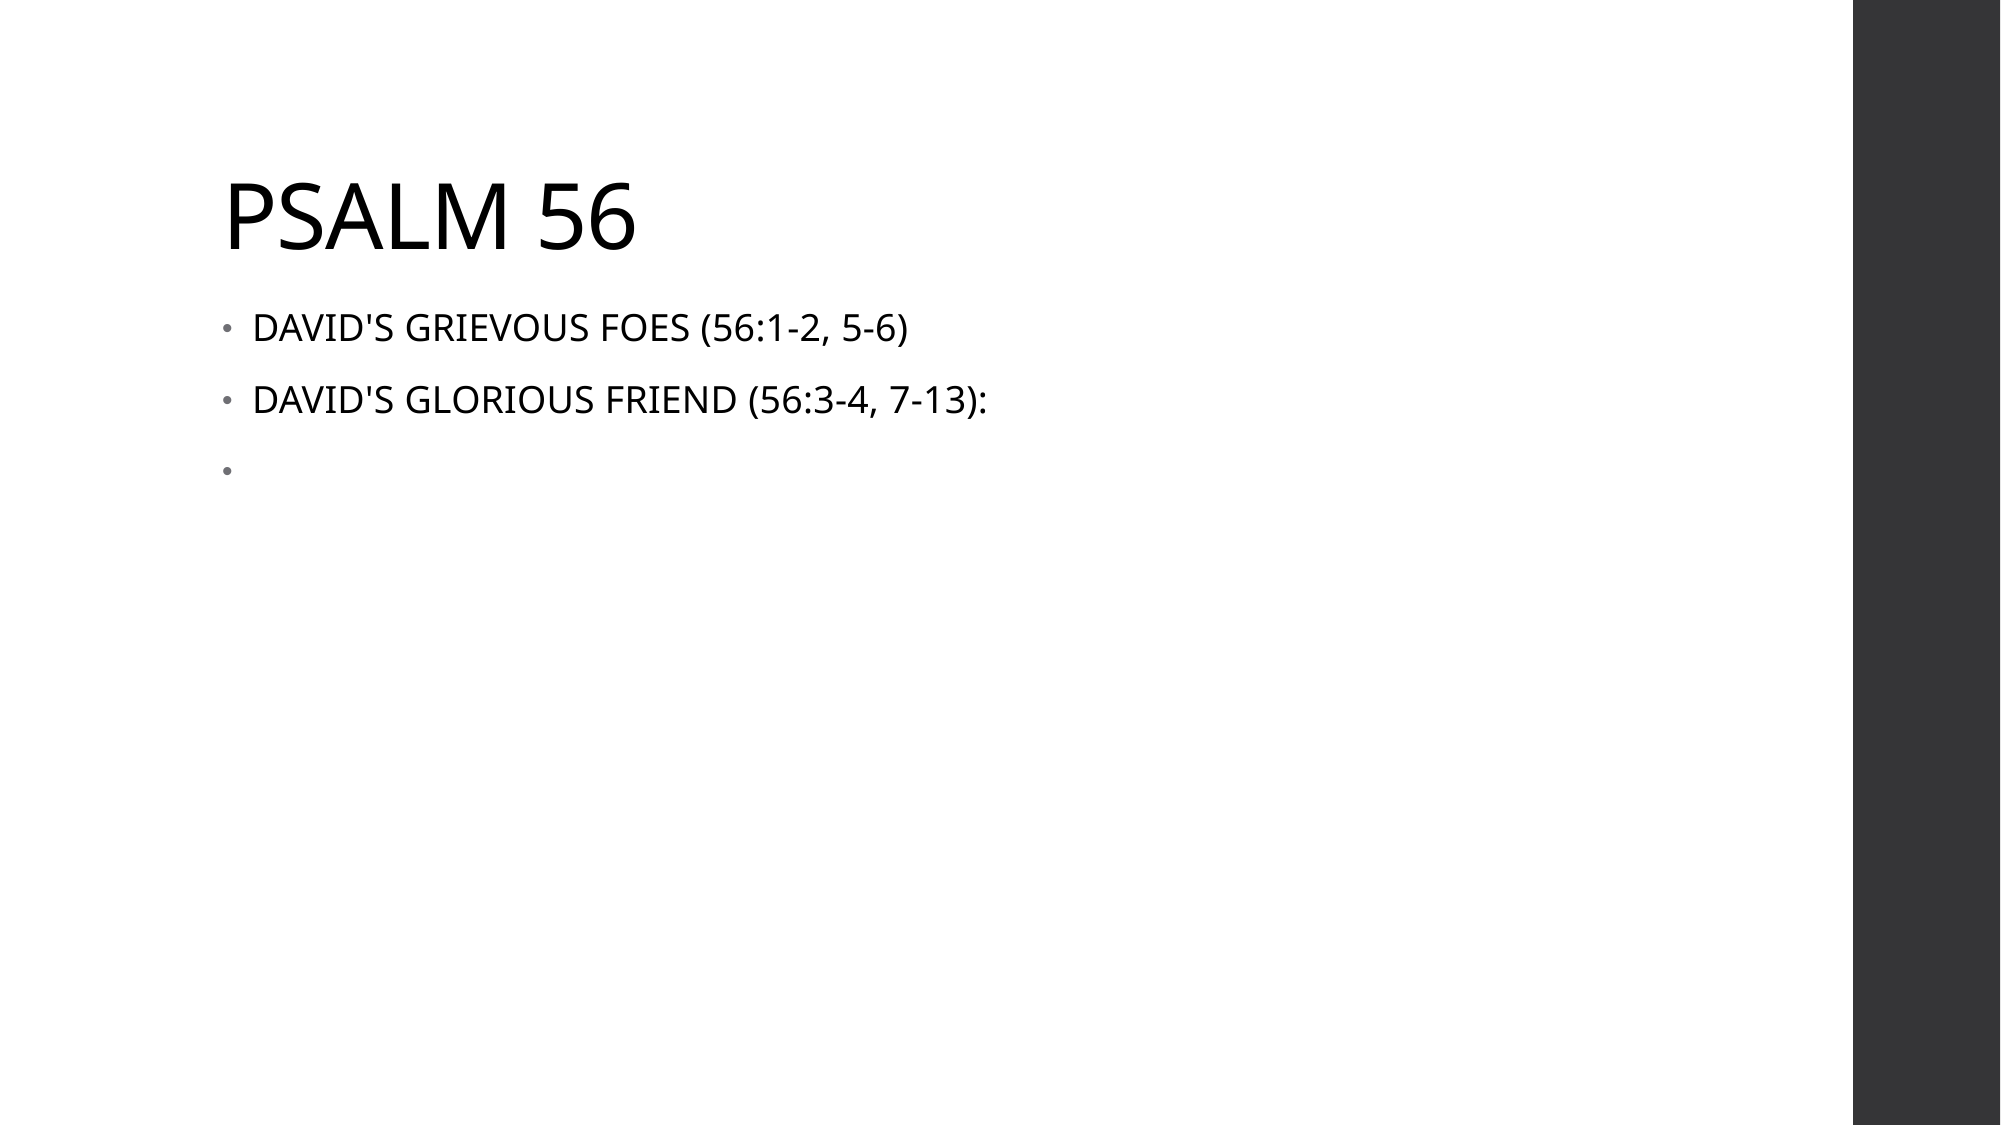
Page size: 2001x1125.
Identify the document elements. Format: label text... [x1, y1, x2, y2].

list DAVID'S GRIEVOUS FOES (56:1-2, 5-6) DAVID'S GLORIOUS FRIEND (56:3-4, 7-13): [206, 299, 1617, 1014]
title PSALM 56 [206, 60, 1797, 278]
